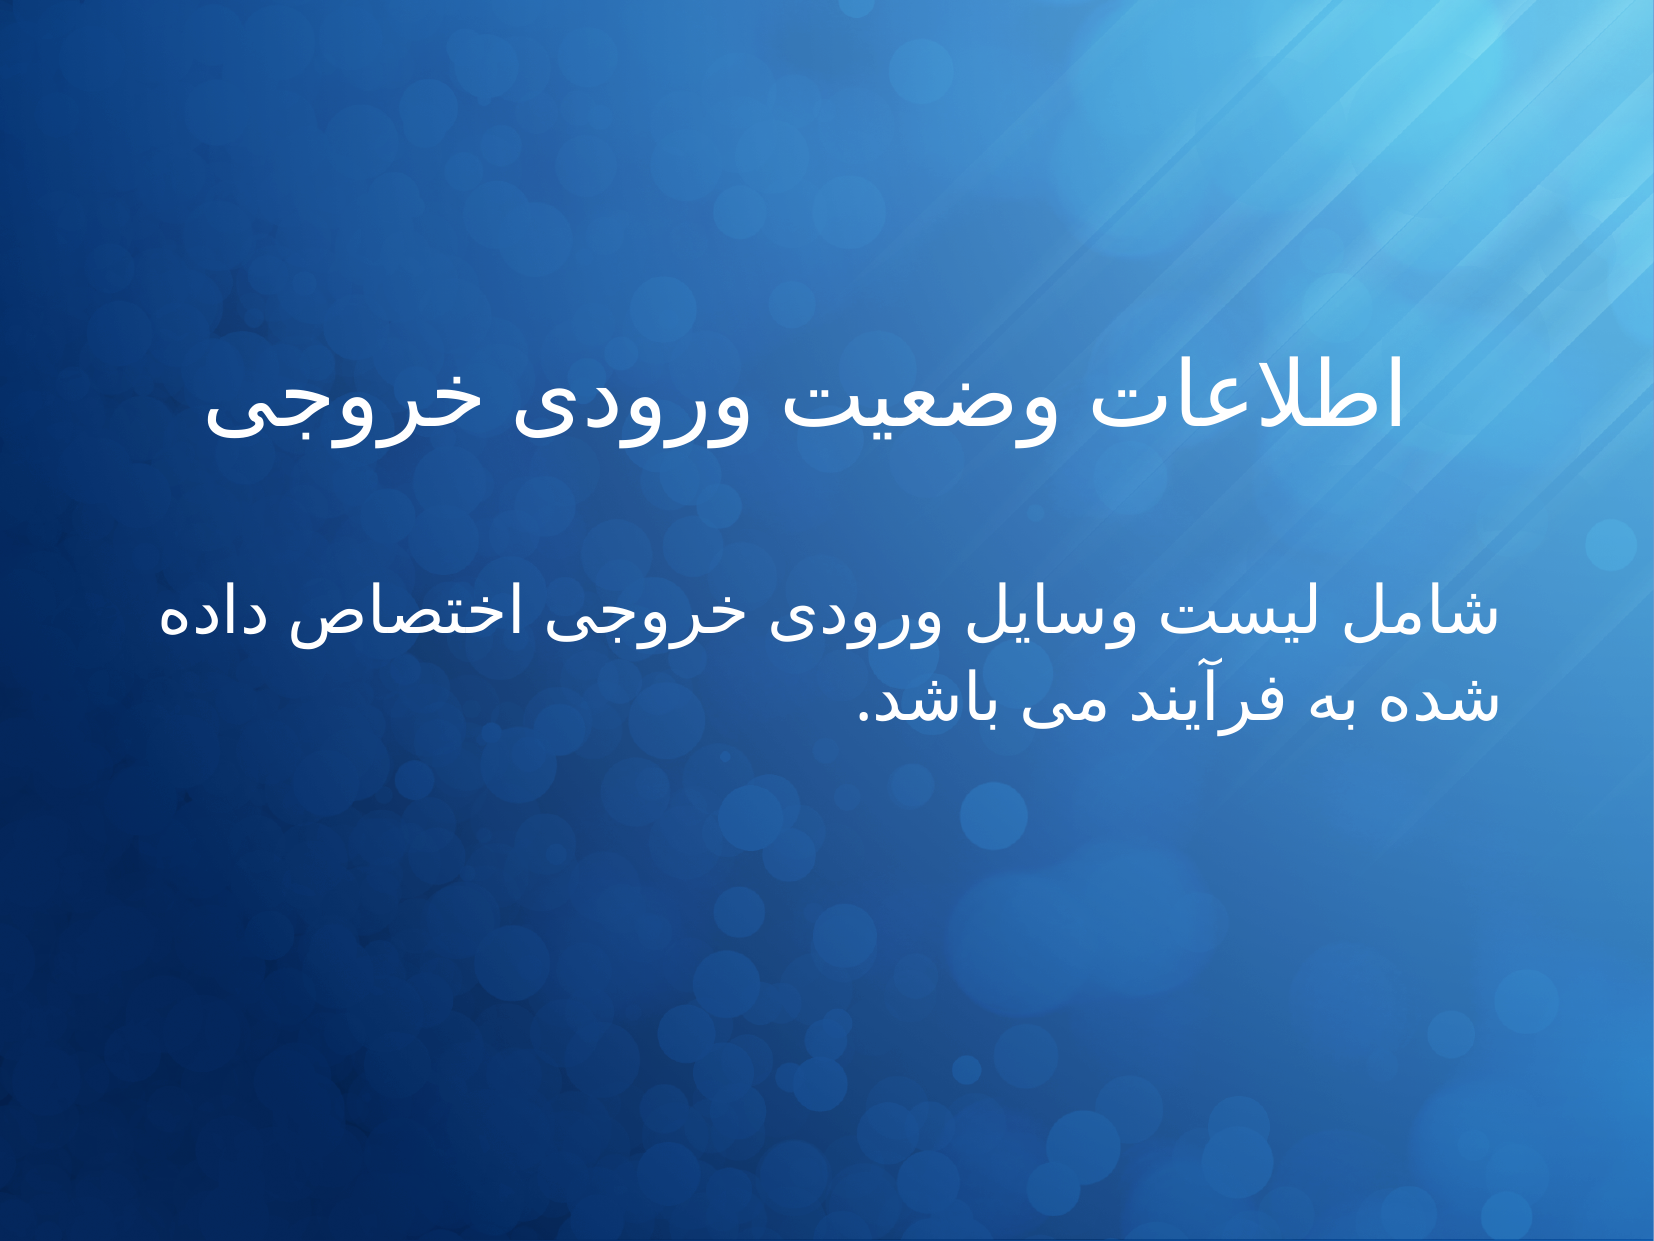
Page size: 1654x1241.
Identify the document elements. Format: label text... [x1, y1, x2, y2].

title اطلاعات وضعیت ورودی خروجی [112, 319, 1501, 488]
picture [0, 0, 1654, 1241]
list شامل لیست وسایل ورودی خروجی اختصاص داده شده به فرآیند می باشد. [122, 573, 1576, 938]
